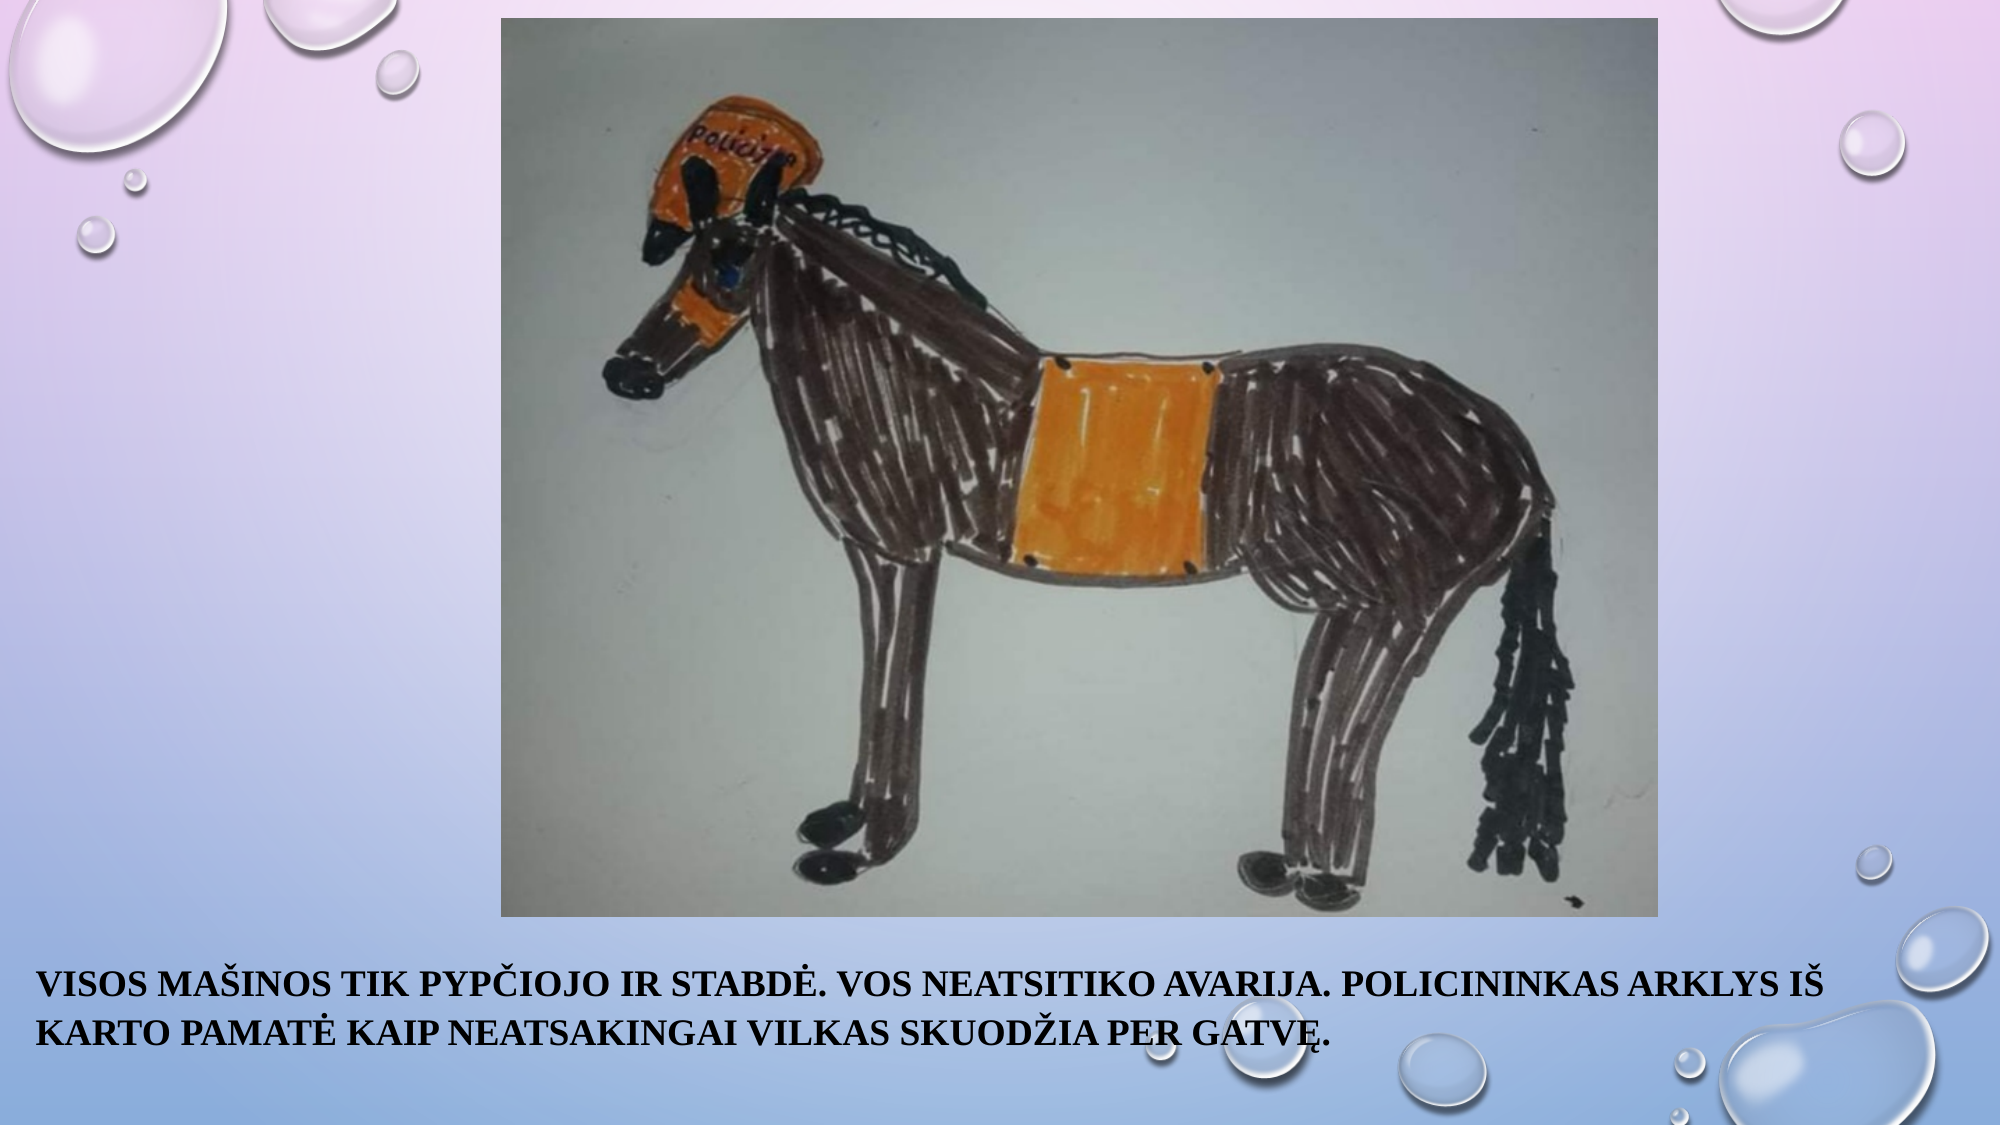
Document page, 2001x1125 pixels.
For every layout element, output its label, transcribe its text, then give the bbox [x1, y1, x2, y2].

picture [501, 18, 1658, 917]
list Visos mašinos tik pypčiojo ir stabdė. Vos neatsitiko avarija. Policininkas arklys iš karto pamatė kaip neatsakingai vilkas skuodžia per gatvę. [20, 388, 1850, 1094]
